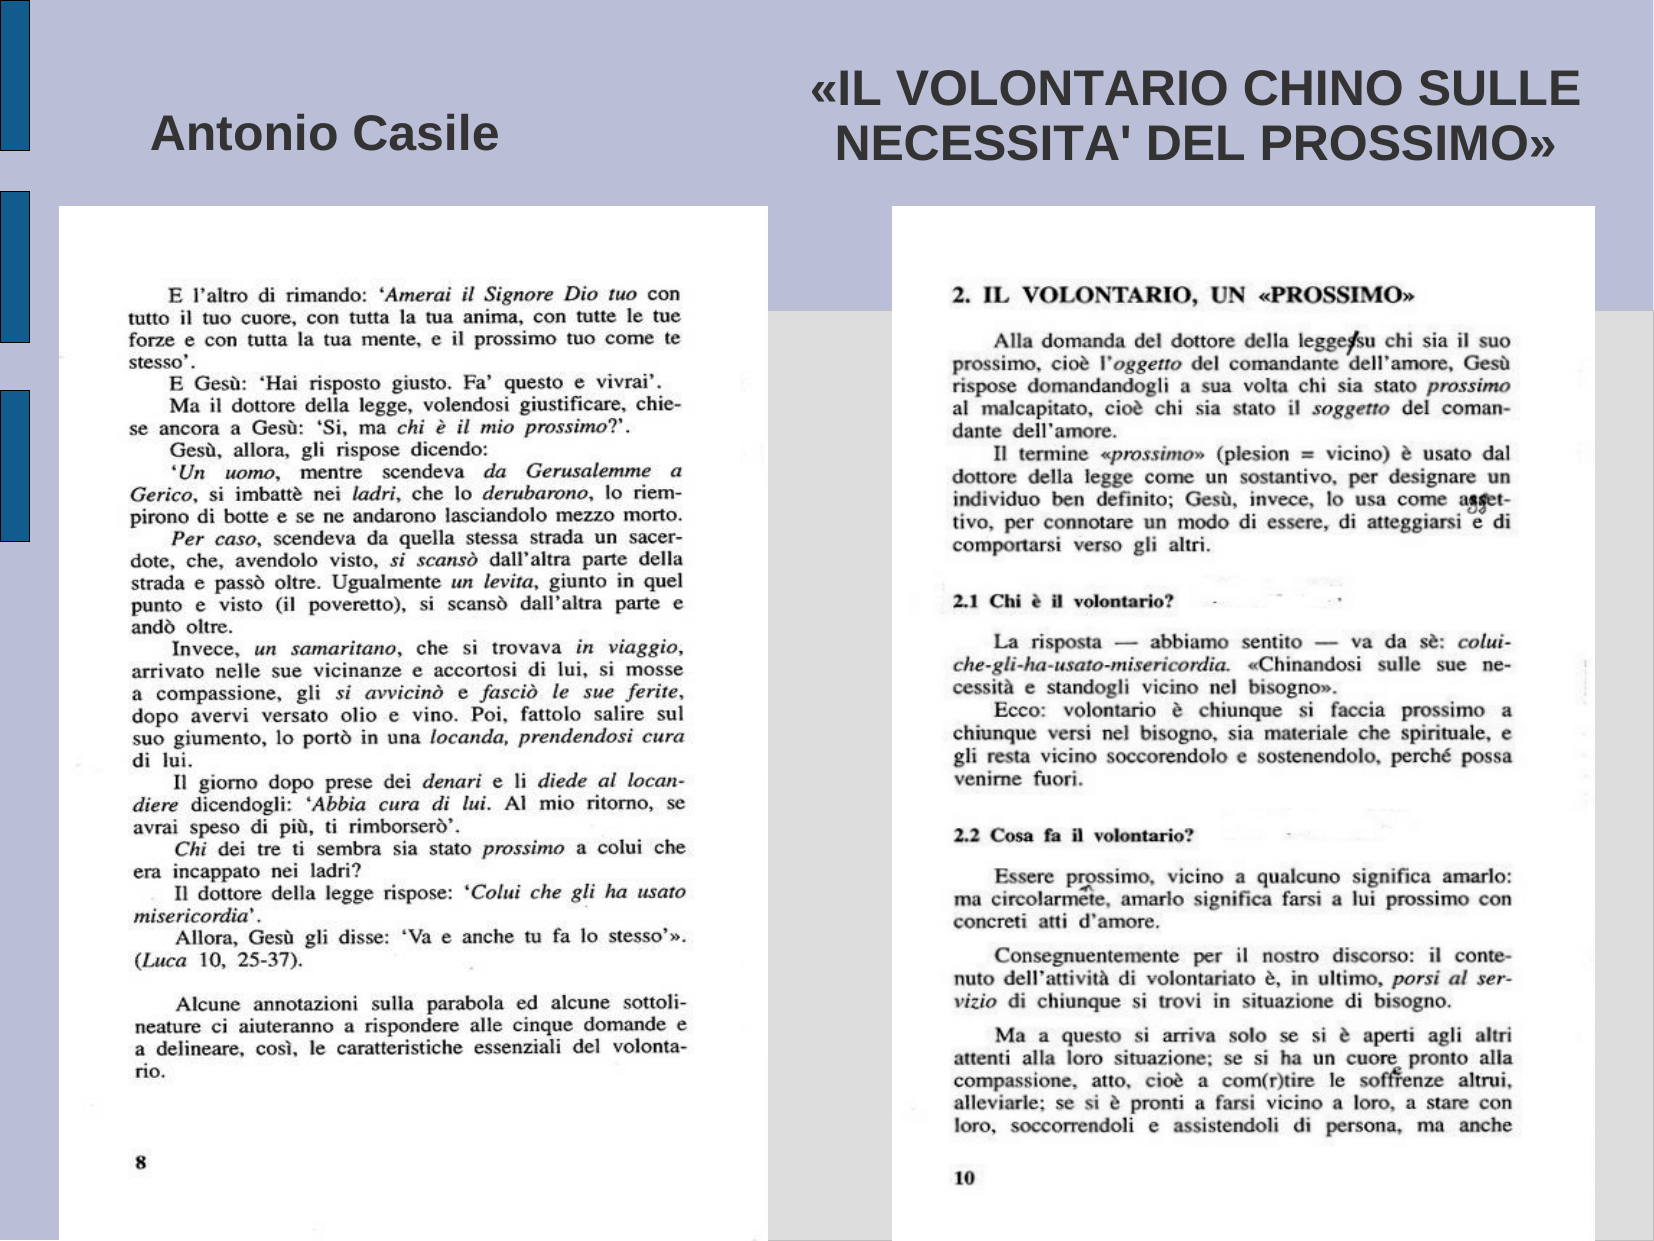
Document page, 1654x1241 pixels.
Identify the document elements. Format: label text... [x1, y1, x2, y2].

picture [59, 206, 768, 1241]
title «IL VOLONTARIO CHINO SULLE NECESSITA' DEL PROSSIMO» [738, 24, 1654, 207]
title Antonio Casile [59, 29, 591, 206]
picture [892, 206, 1595, 1241]
